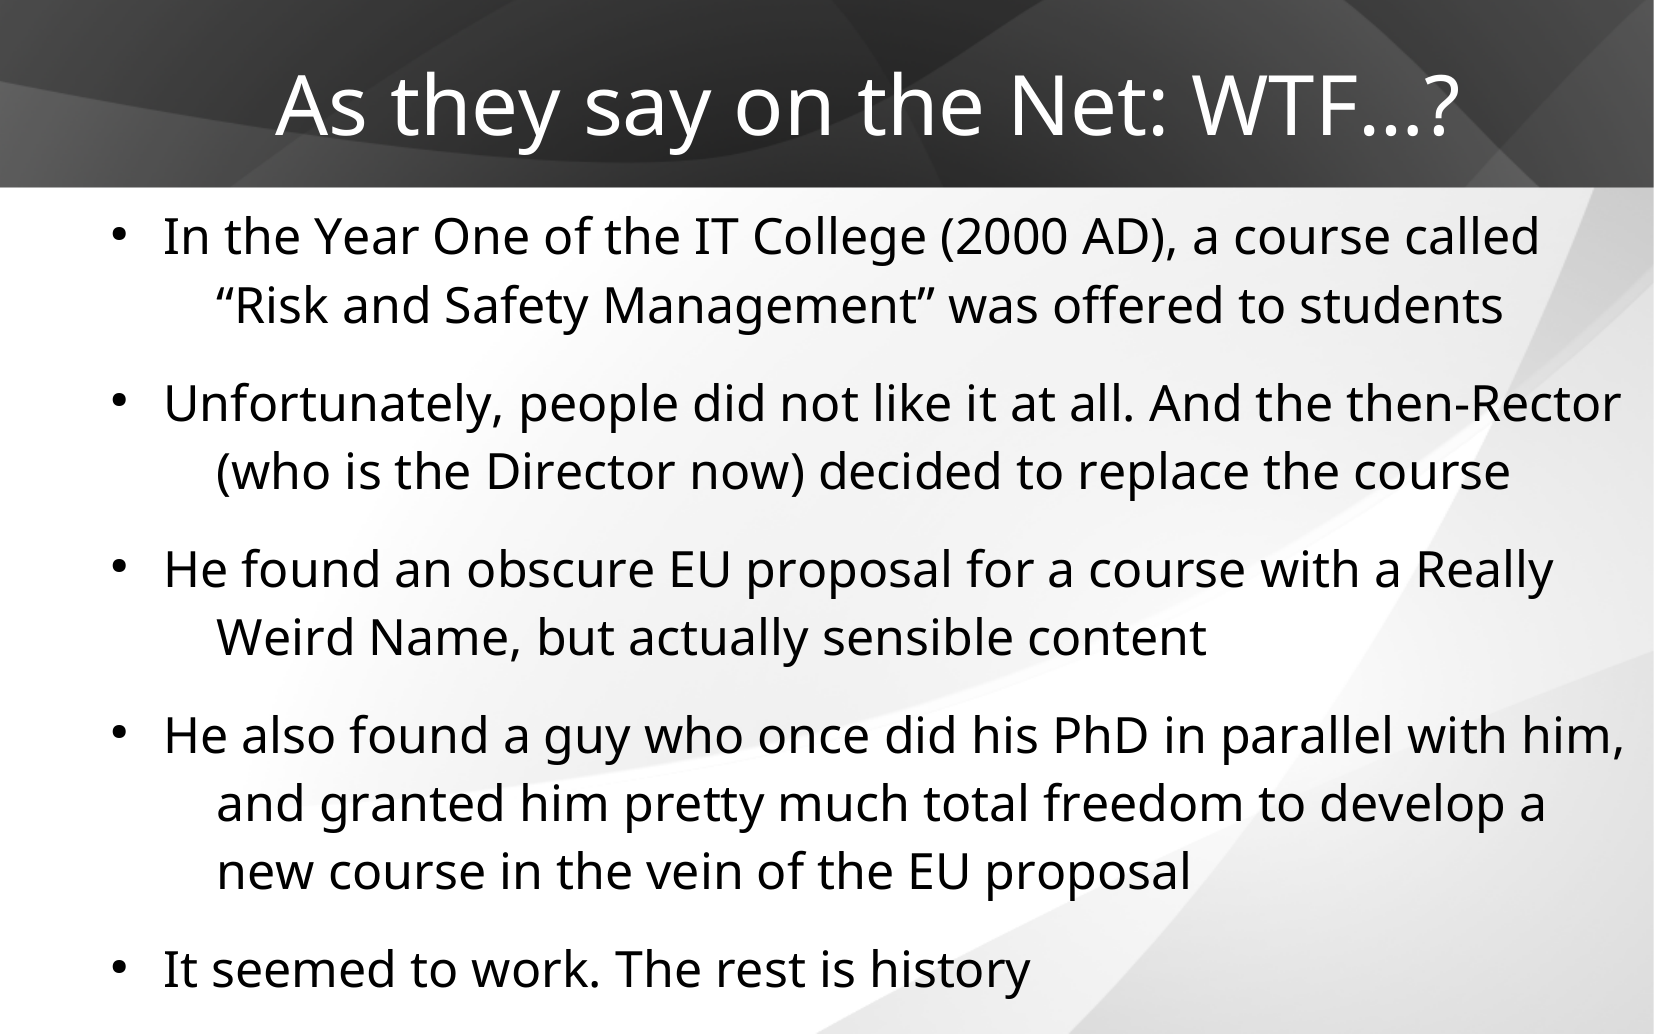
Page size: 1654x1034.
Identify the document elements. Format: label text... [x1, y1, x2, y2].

picture [0, 0, 1654, 1034]
title As they say on the Net: WTF…? [124, 0, 1613, 201]
list In the Year One of the IT College (2000 AD), a course called “Risk and Safety Management” was offered to students Unfortunately, people did not like it at all. And the then-Rector (who is the Director now) decided to replace the course He found an obscure EU proposal for a course with a Really Weird Name, but actually sensible content He also found a guy who once did his PhD in parallel with him, and granted him pretty much total freedom to develop a new course in the vein of the EU proposal It seemed to work. The rest is history [75, 201, 1651, 1019]
